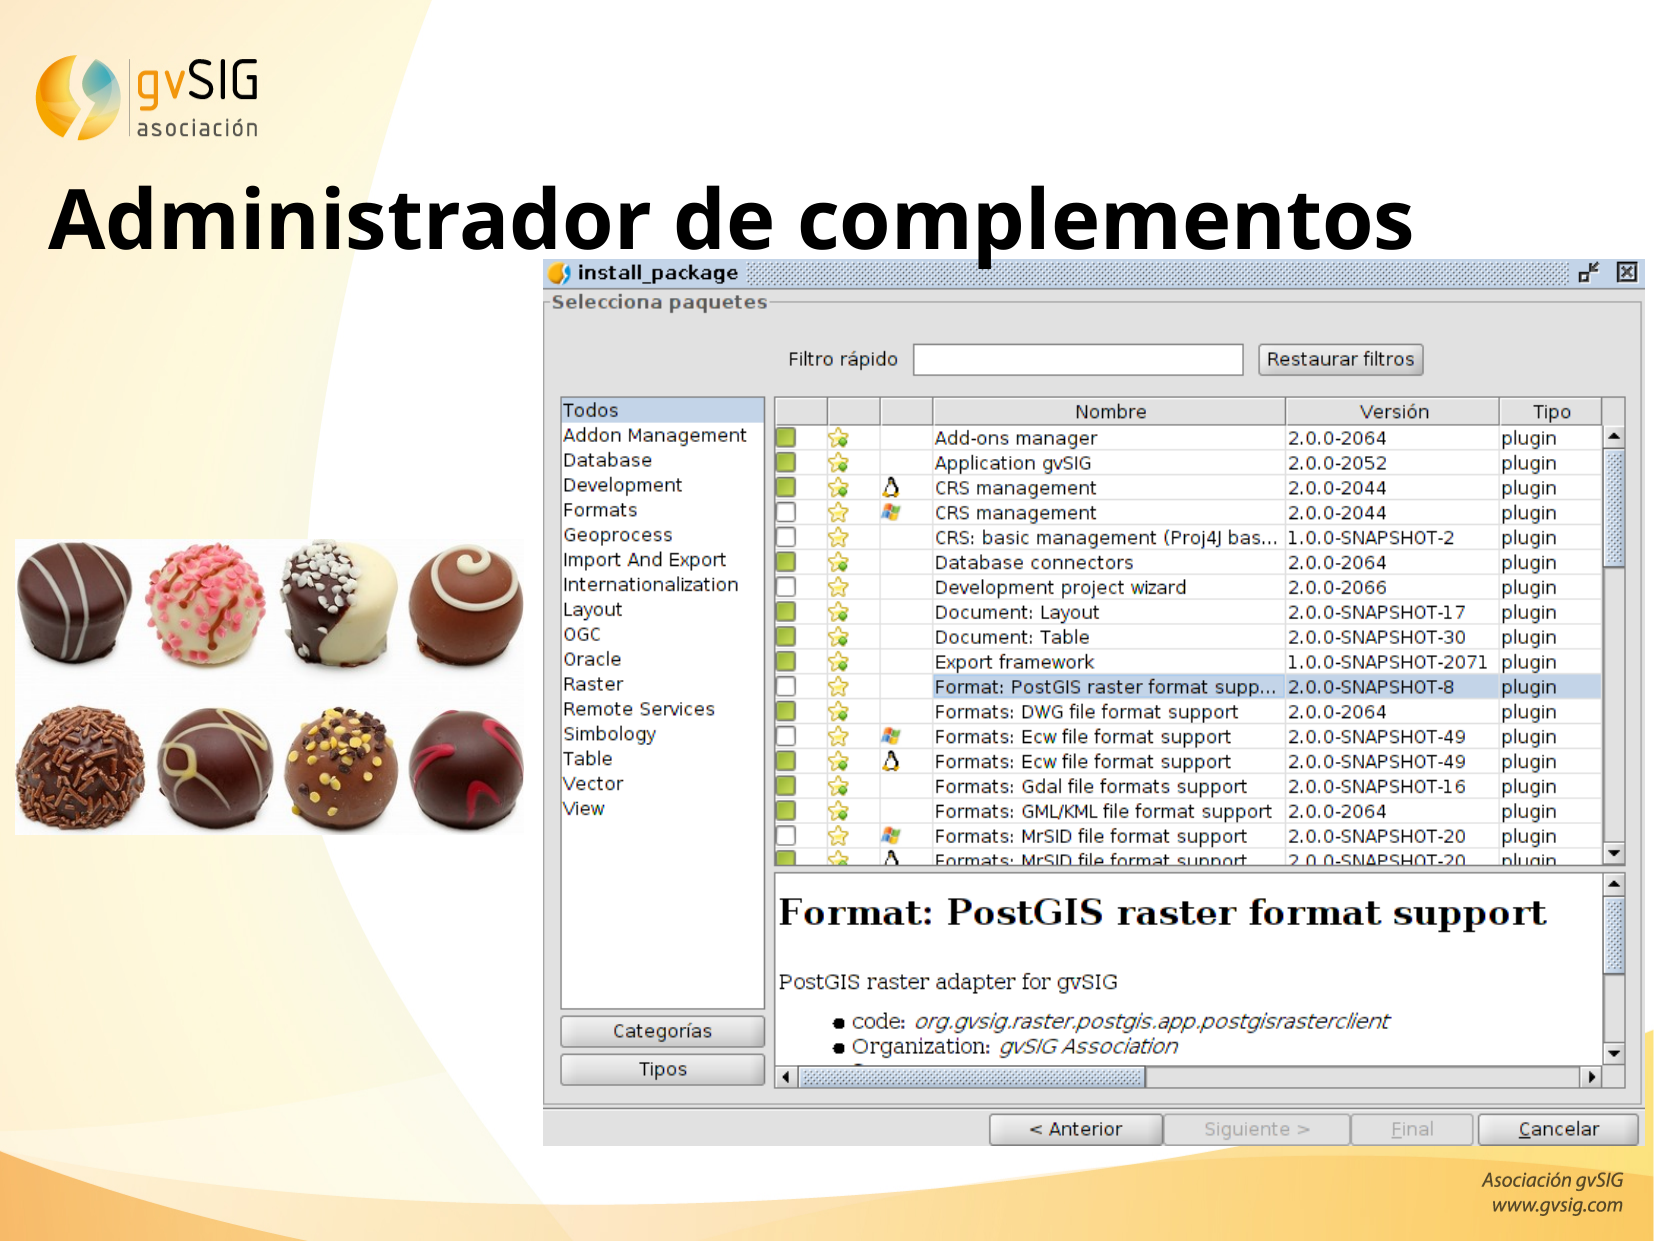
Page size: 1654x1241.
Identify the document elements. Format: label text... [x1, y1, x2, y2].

title Administrador de complementos [48, 158, 1536, 276]
picture [0, 0, 1654, 1241]
